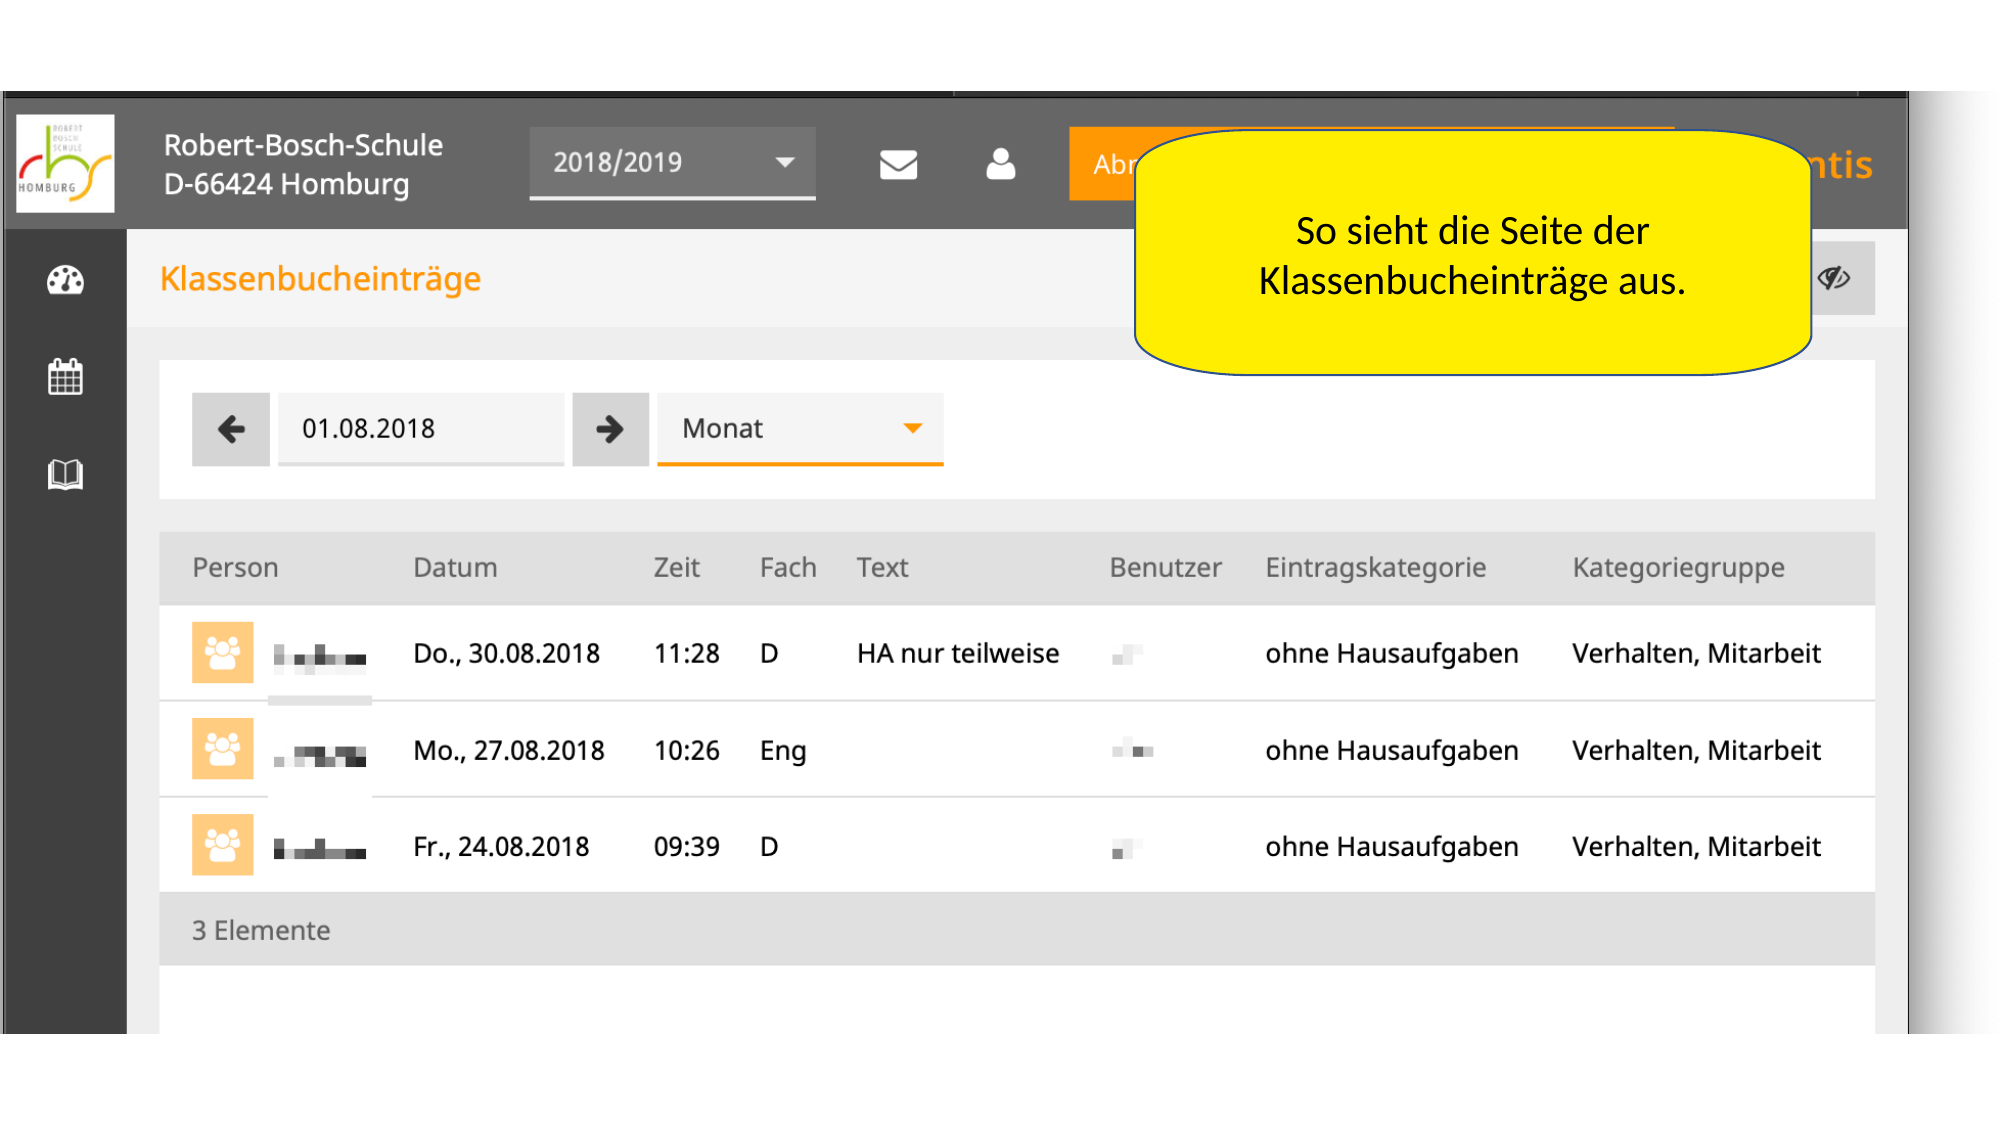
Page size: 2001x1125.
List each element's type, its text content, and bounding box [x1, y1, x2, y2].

picture [0, 91, 2000, 1034]
text_box So sieht die Seite der Klassenbucheinträge aus. [1135, 130, 1812, 376]
